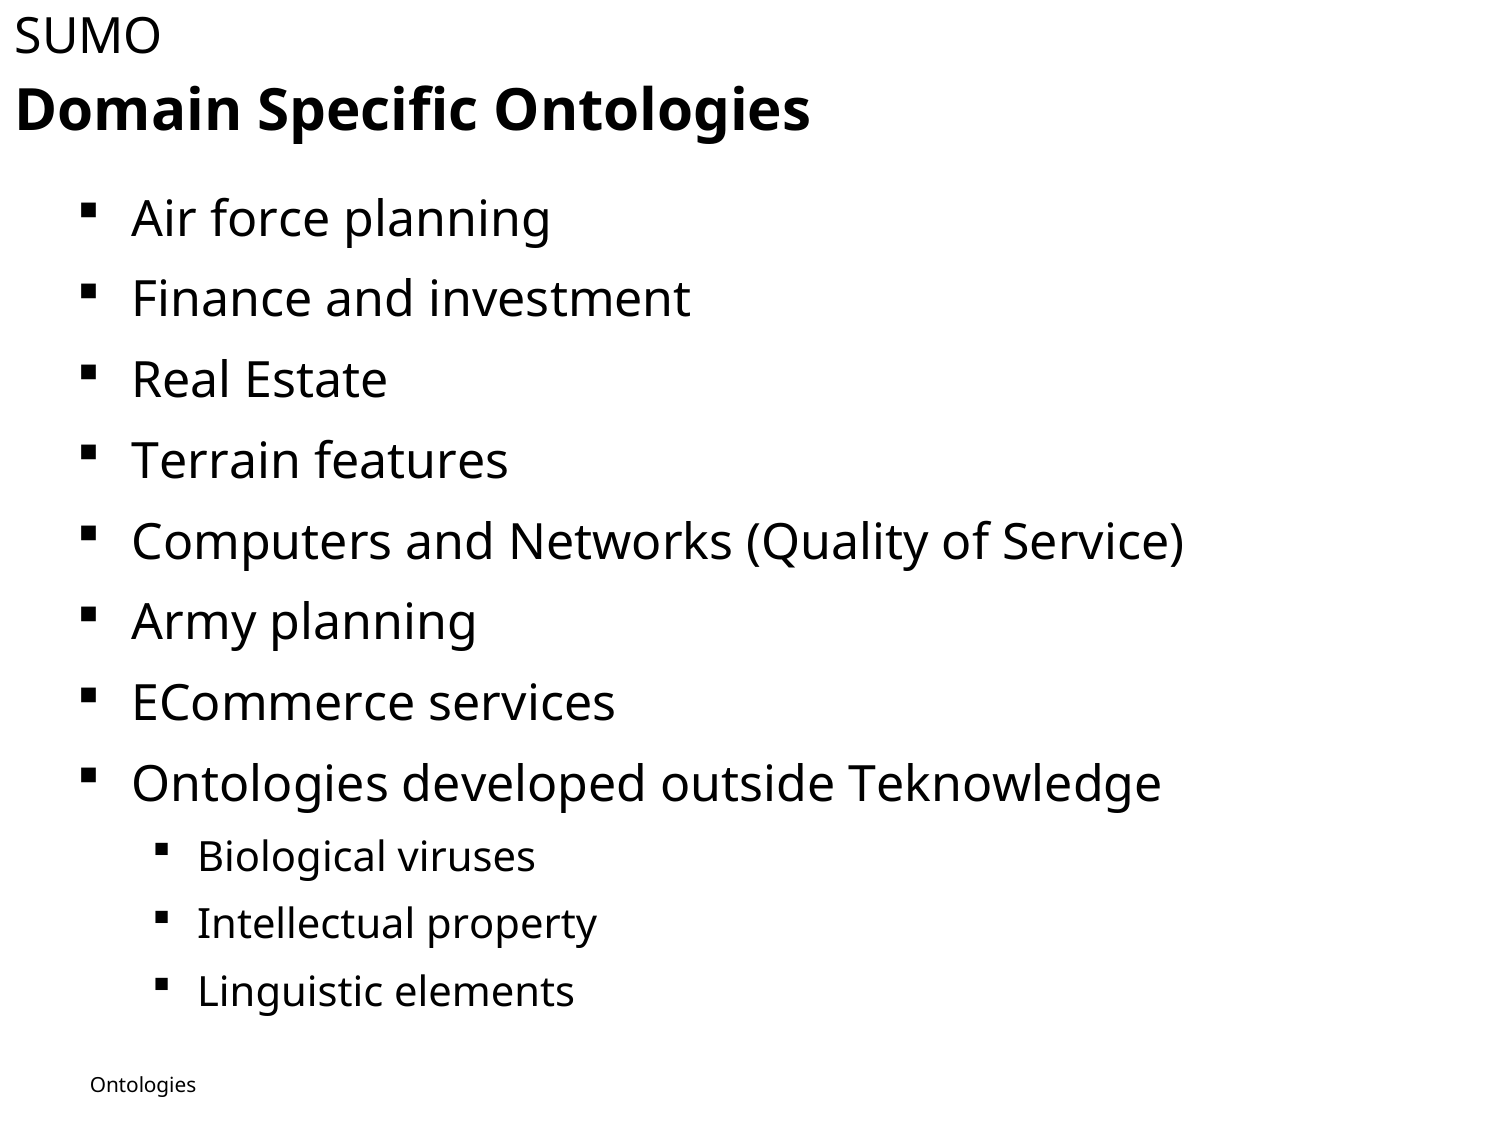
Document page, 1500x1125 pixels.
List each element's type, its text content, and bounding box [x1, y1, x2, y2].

list Air force planning Finance and investment Real Estate Terrain features Computers and Networks (Quality of Service) Army planning ECommerce services Ontologies developed outside Teknowledge Biological viruses Intellectual property Linguistic elements [62, 174, 1463, 1013]
title SUMO Domain Specific Ontologies [0, 0, 1276, 147]
